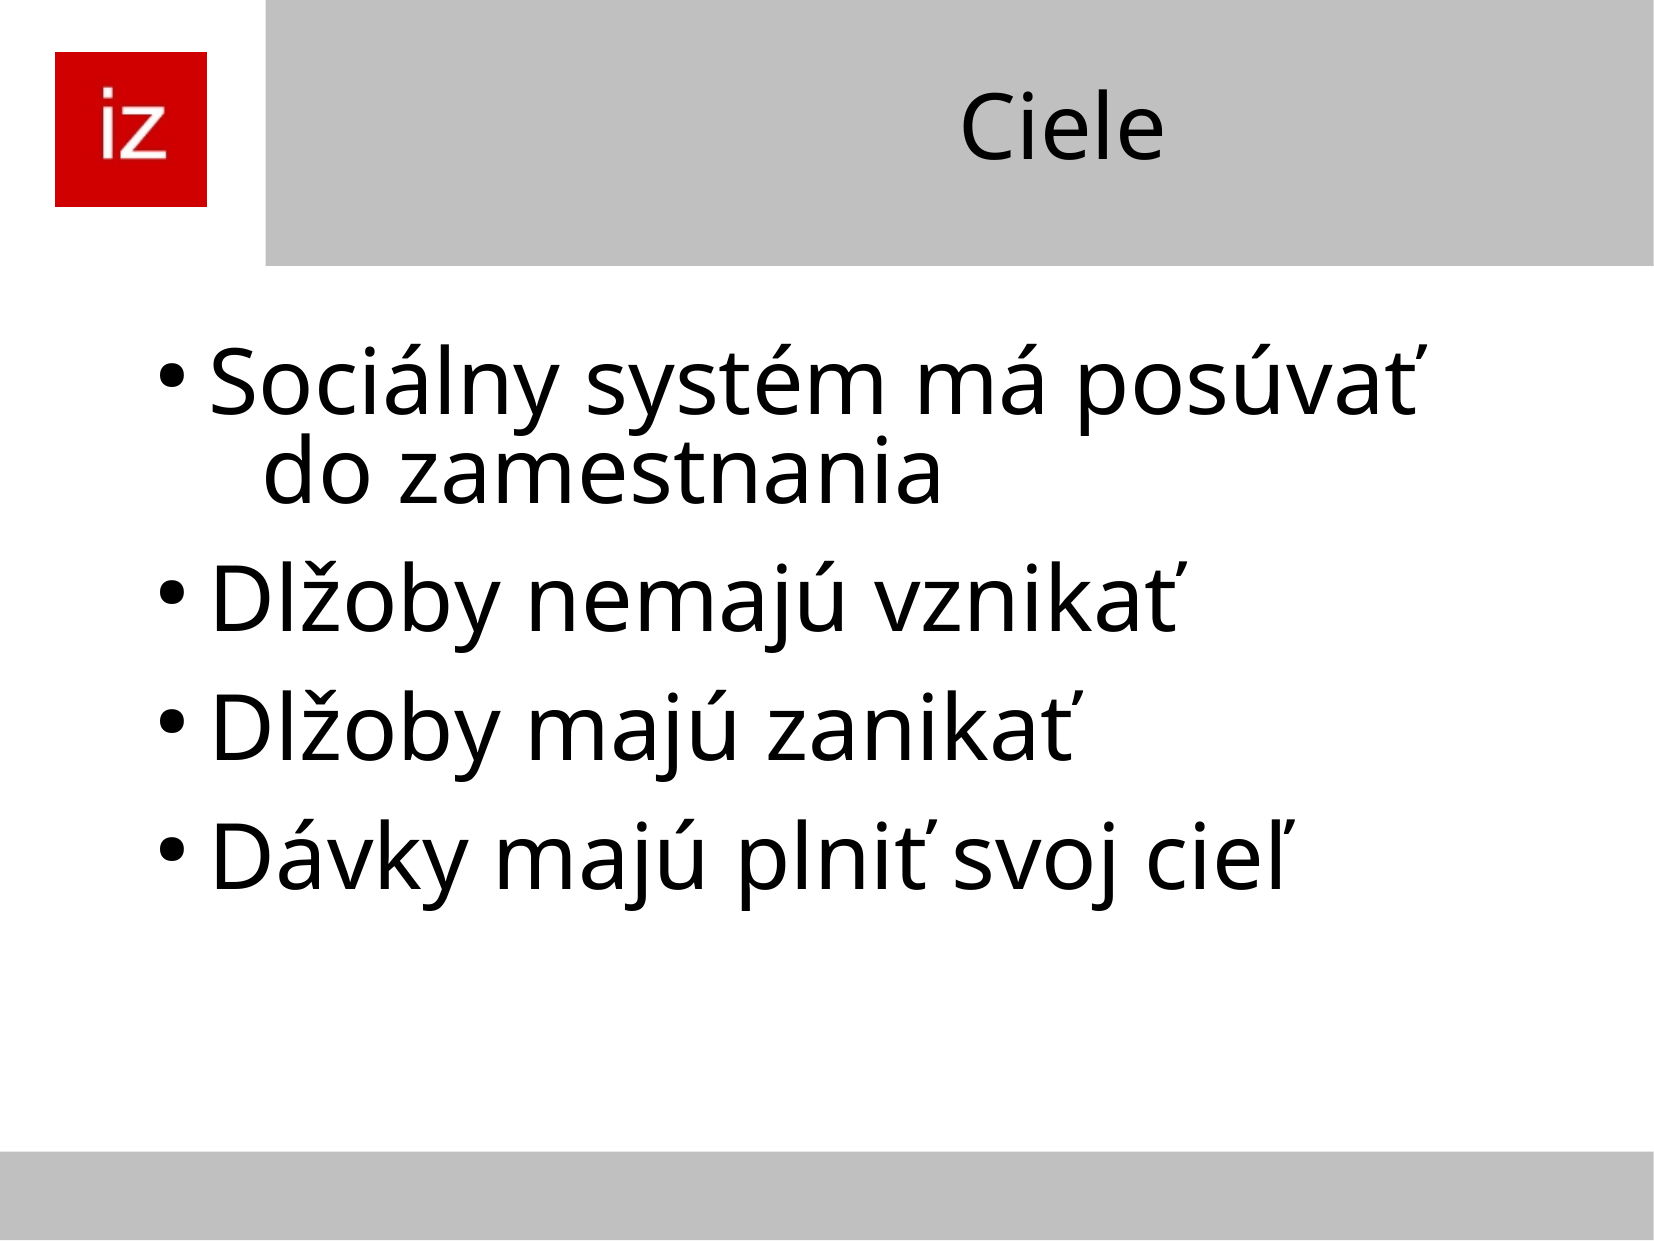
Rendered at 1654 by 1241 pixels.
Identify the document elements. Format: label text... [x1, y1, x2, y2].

picture [55, 52, 207, 207]
list Sociálny systém má posúvať do zamestnania Dlžoby nemajú vznikať Dlžoby majú zanikať Dávky majú plniť svoj cieľ [121, 344, 1533, 1126]
title Ciele [561, 29, 1565, 237]
